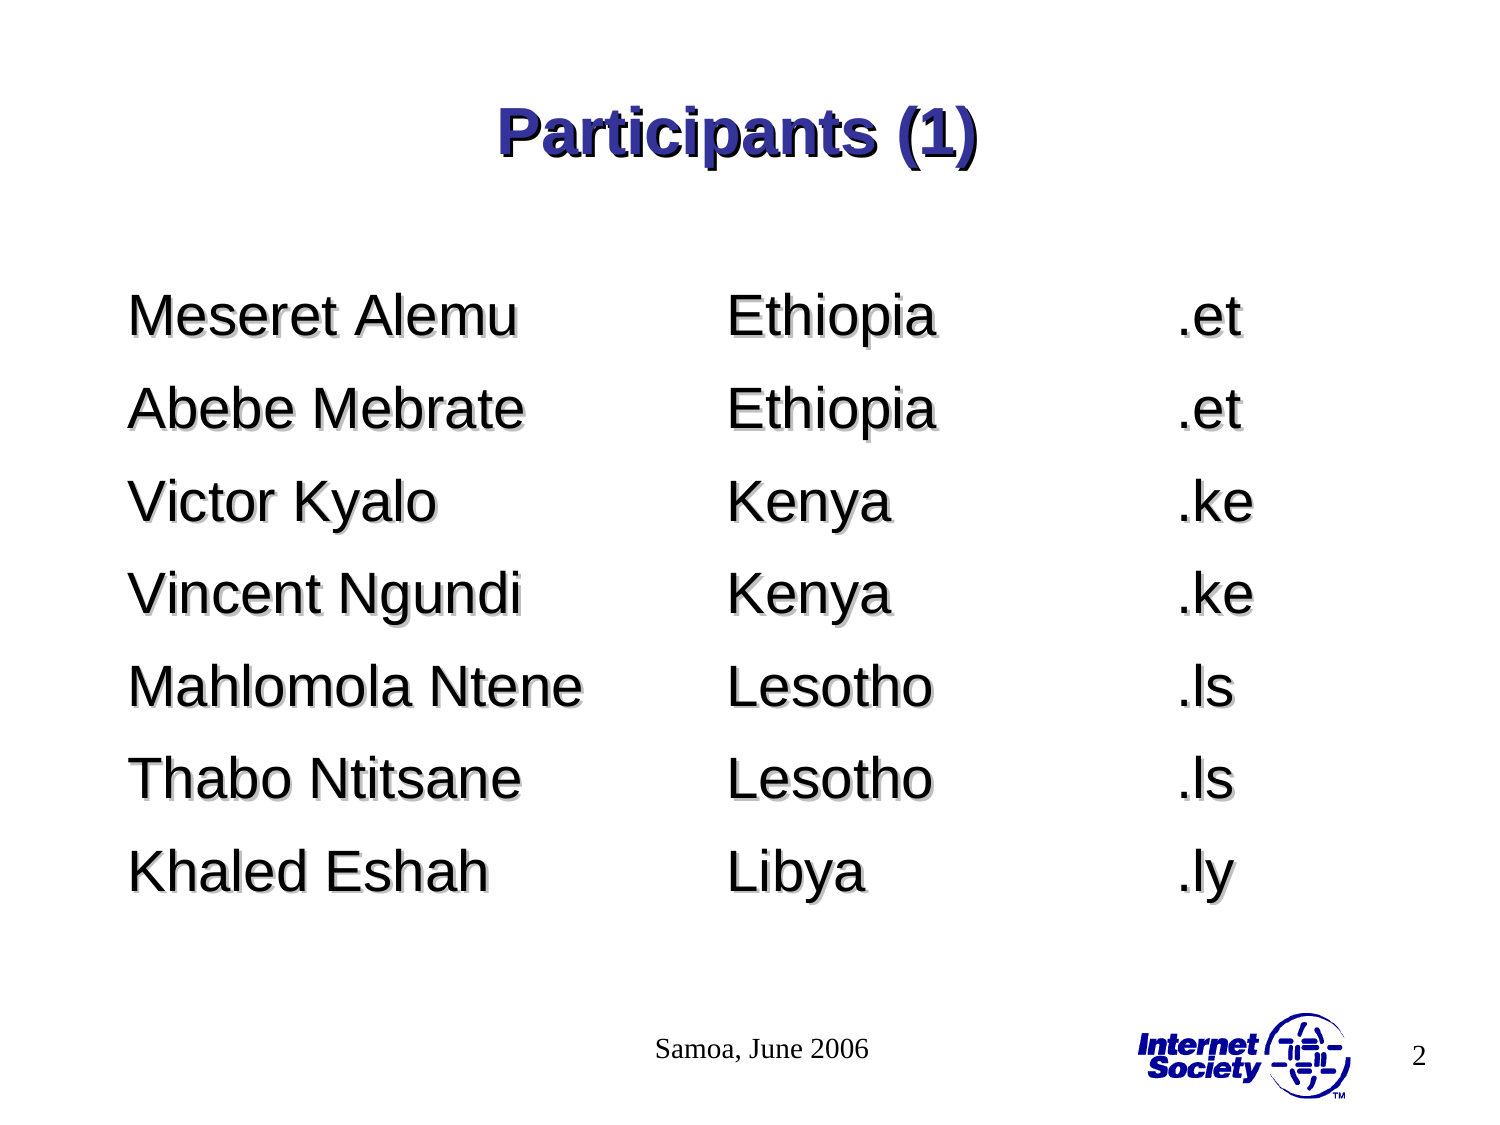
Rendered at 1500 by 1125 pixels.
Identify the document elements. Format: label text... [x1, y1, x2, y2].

picture [1137, 1012, 1351, 1099]
list Meseret Alemu Ethiopia .et Abebe Mebrate Ethiopia .et Victor Kyalo Kenya .ke Vincent Ngundi Kenya .ke Mahlomola Ntene Lesotho .ls Thabo Ntitsane Lesotho .ls Khaled Eshah Libya .ly [112, 262, 1388, 1001]
title Participants (1) [99, 37, 1375, 225]
